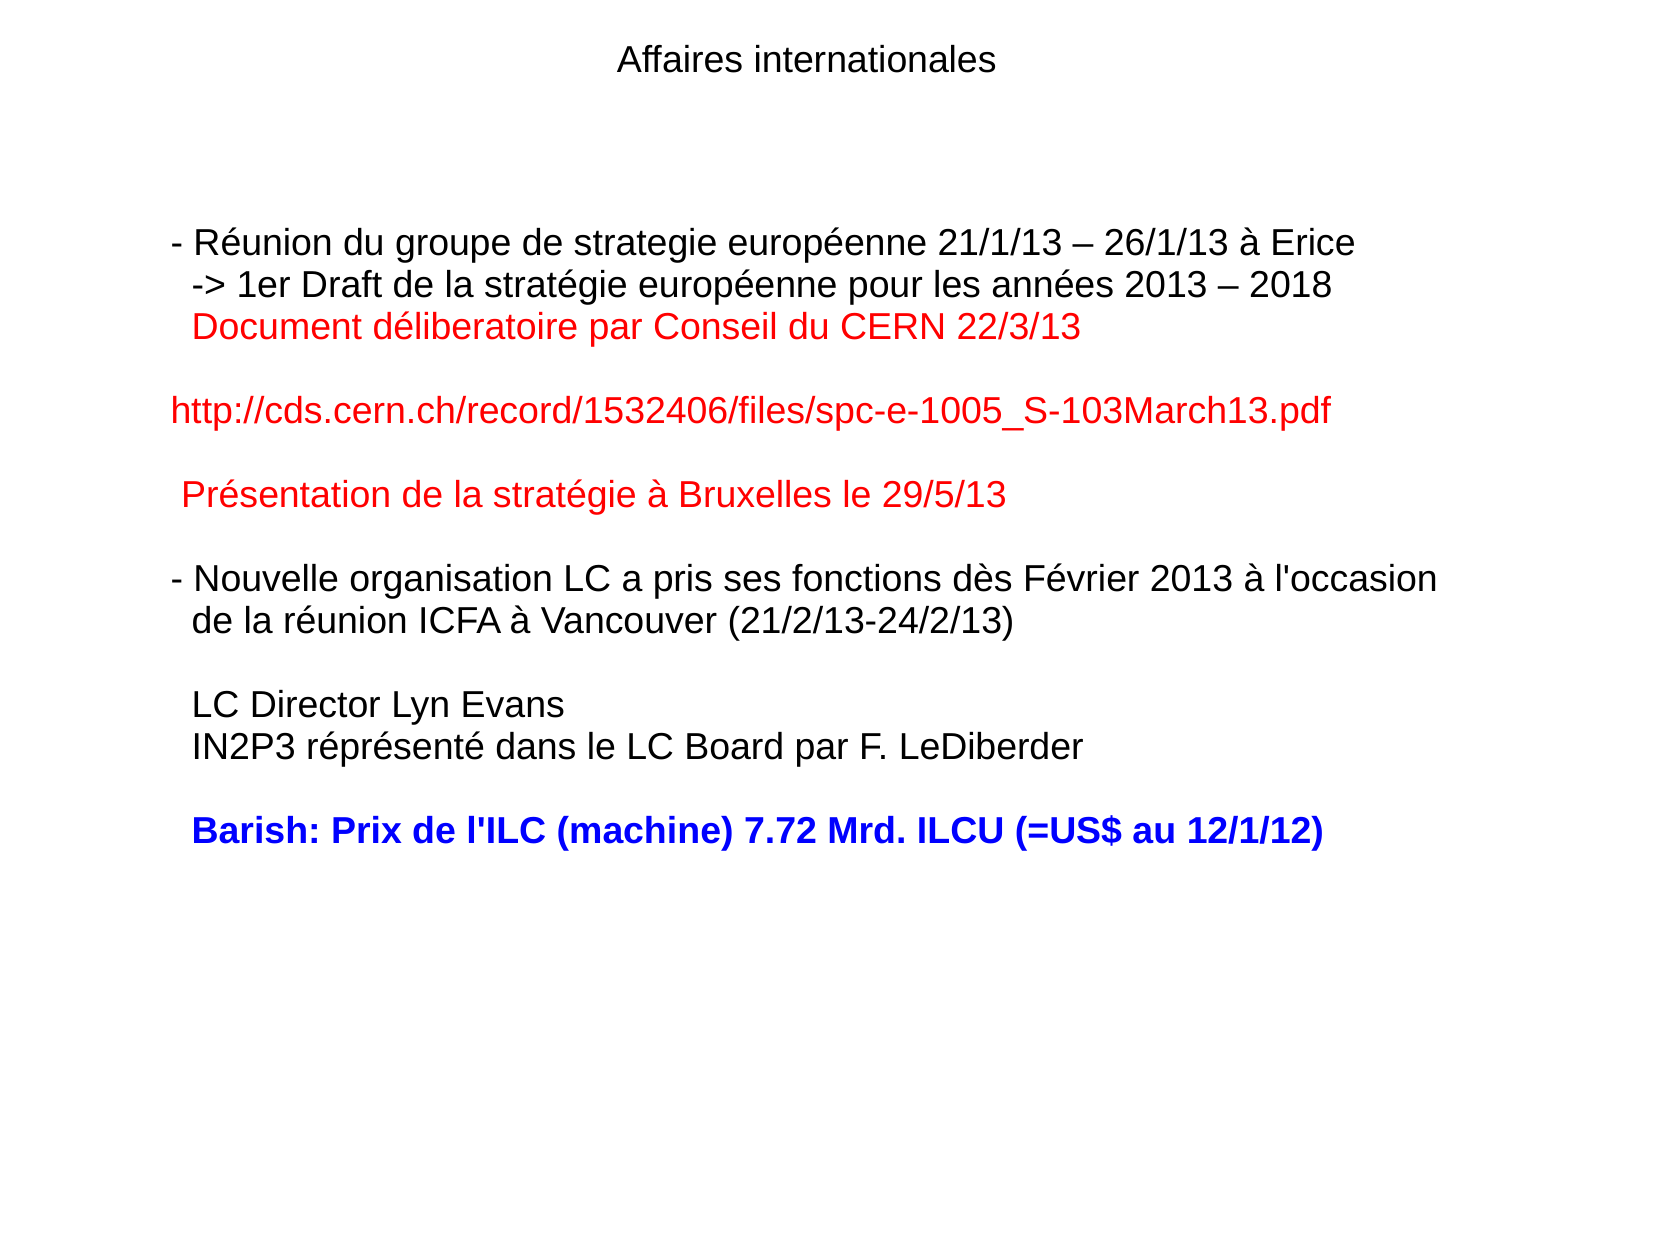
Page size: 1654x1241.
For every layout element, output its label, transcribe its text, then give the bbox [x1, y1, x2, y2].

text_box Affaires internationales [602, 31, 1013, 89]
text_box - Réunion du groupe de strategie européenne 21/1/13 – 26/1/13 à Erice -> 1er Draft de la stratégie européenne pour les années 2013 – 2018 Document déliberatoire par Conseil du CERN 22/3/13 http://cds.cern.ch/record/1532406/files/spc-e-1005_S-103March13.pdf Présentation de la stratégie à Bruxelles le 29/5/13 - Nouvelle organisation LC a pris ses fonctions dès Février 2013 à l'occasion de la réunion ICFA à Vancouver (21/2/13-24/2/13) LC Director Lyn Evans IN2P3 réprésenté dans le LC Board par F. LeDiberder Barish: Prix de l'ILC (machine) 7.72 Mrd. ILCU (=US$ au 12/1/12) [155, 214, 1467, 859]
